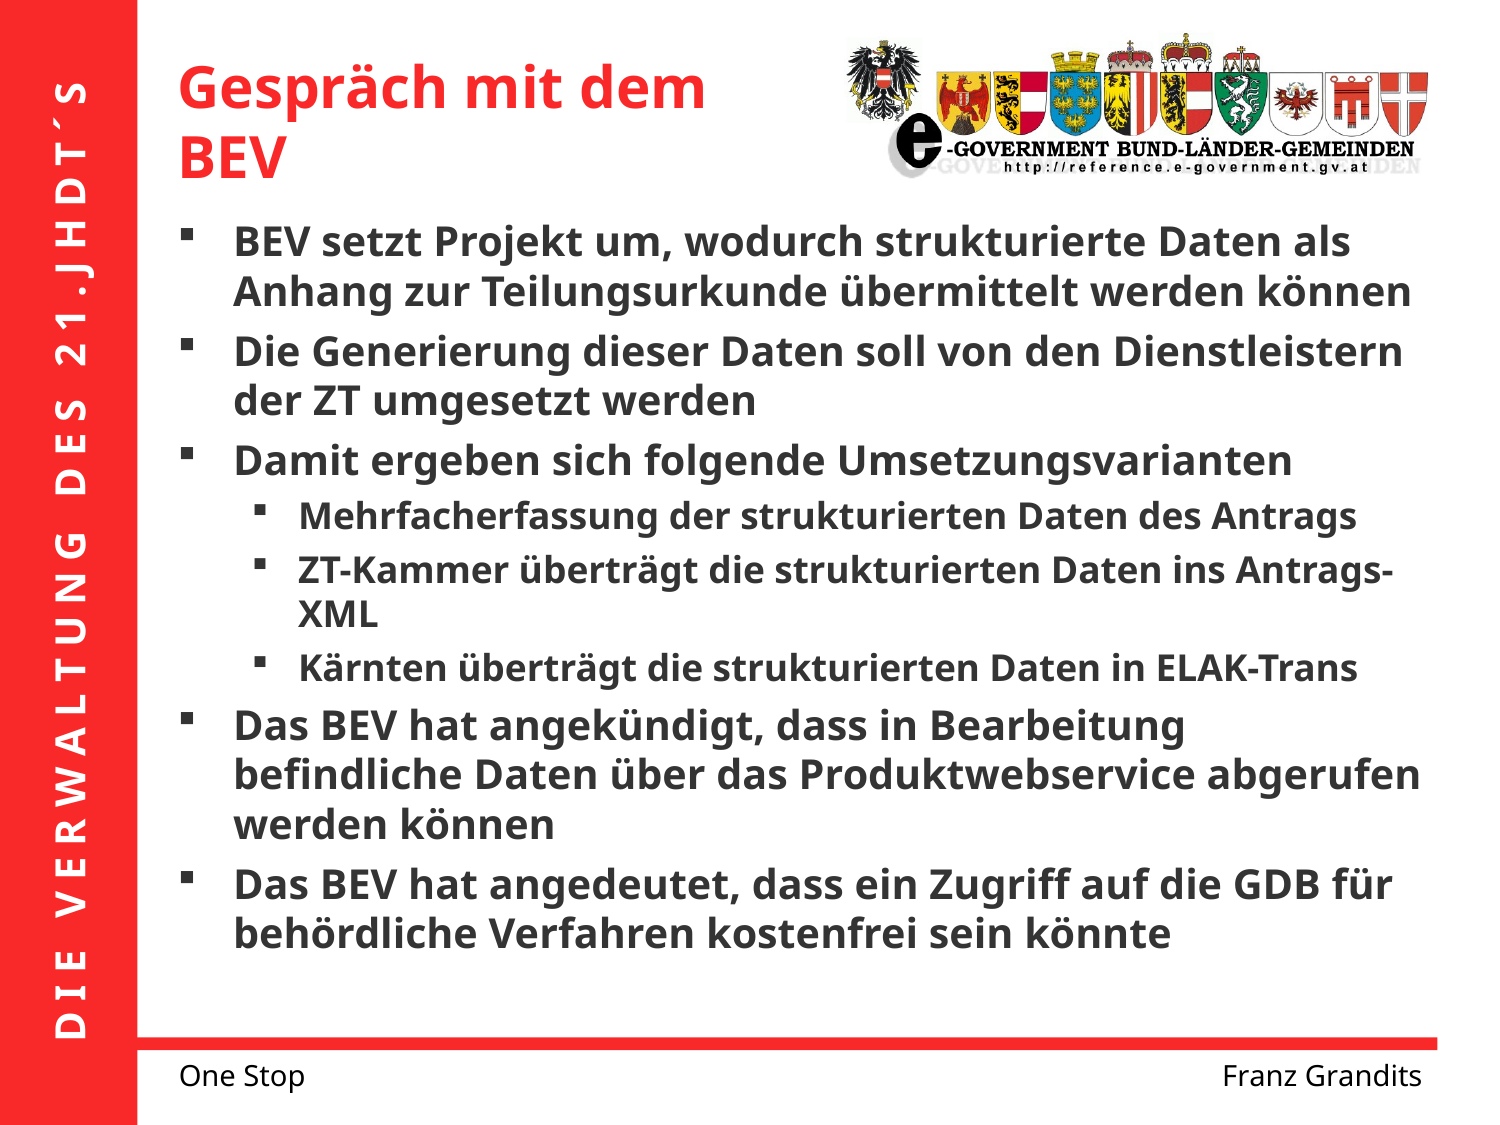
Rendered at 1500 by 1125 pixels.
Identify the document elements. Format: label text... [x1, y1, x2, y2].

text_box One Stop [163, 1050, 681, 1125]
picture [844, 30, 1429, 181]
title Gespräch mit dem BEV [162, 42, 826, 207]
text_box Franz Grandits [1187, 1050, 1438, 1125]
list BEV setzt Projekt um, wodurch strukturierte Daten als Anhang zur Teilungsurkunde übermittelt werden können Die Generierung dieser Daten soll von den Dienstleistern der ZT umgesetzt werden Damit ergeben sich folgende Umsetzungsvarianten Mehrfacherfassung der strukturierten Daten des Antrags ZT-Kammer überträgt die strukturierten Daten ins Antrags-XML Kärnten überträgt die strukturierten Daten in ELAK-Trans Das BEV hat angekündigt, dass in Bearbeitung befindliche Daten über das Produktwebservice abgerufen werden können Das BEV hat angedeutet, dass ein Zugriff auf die GDB für behördliche Verfahren kostenfrei sein könnte [162, 207, 1438, 988]
